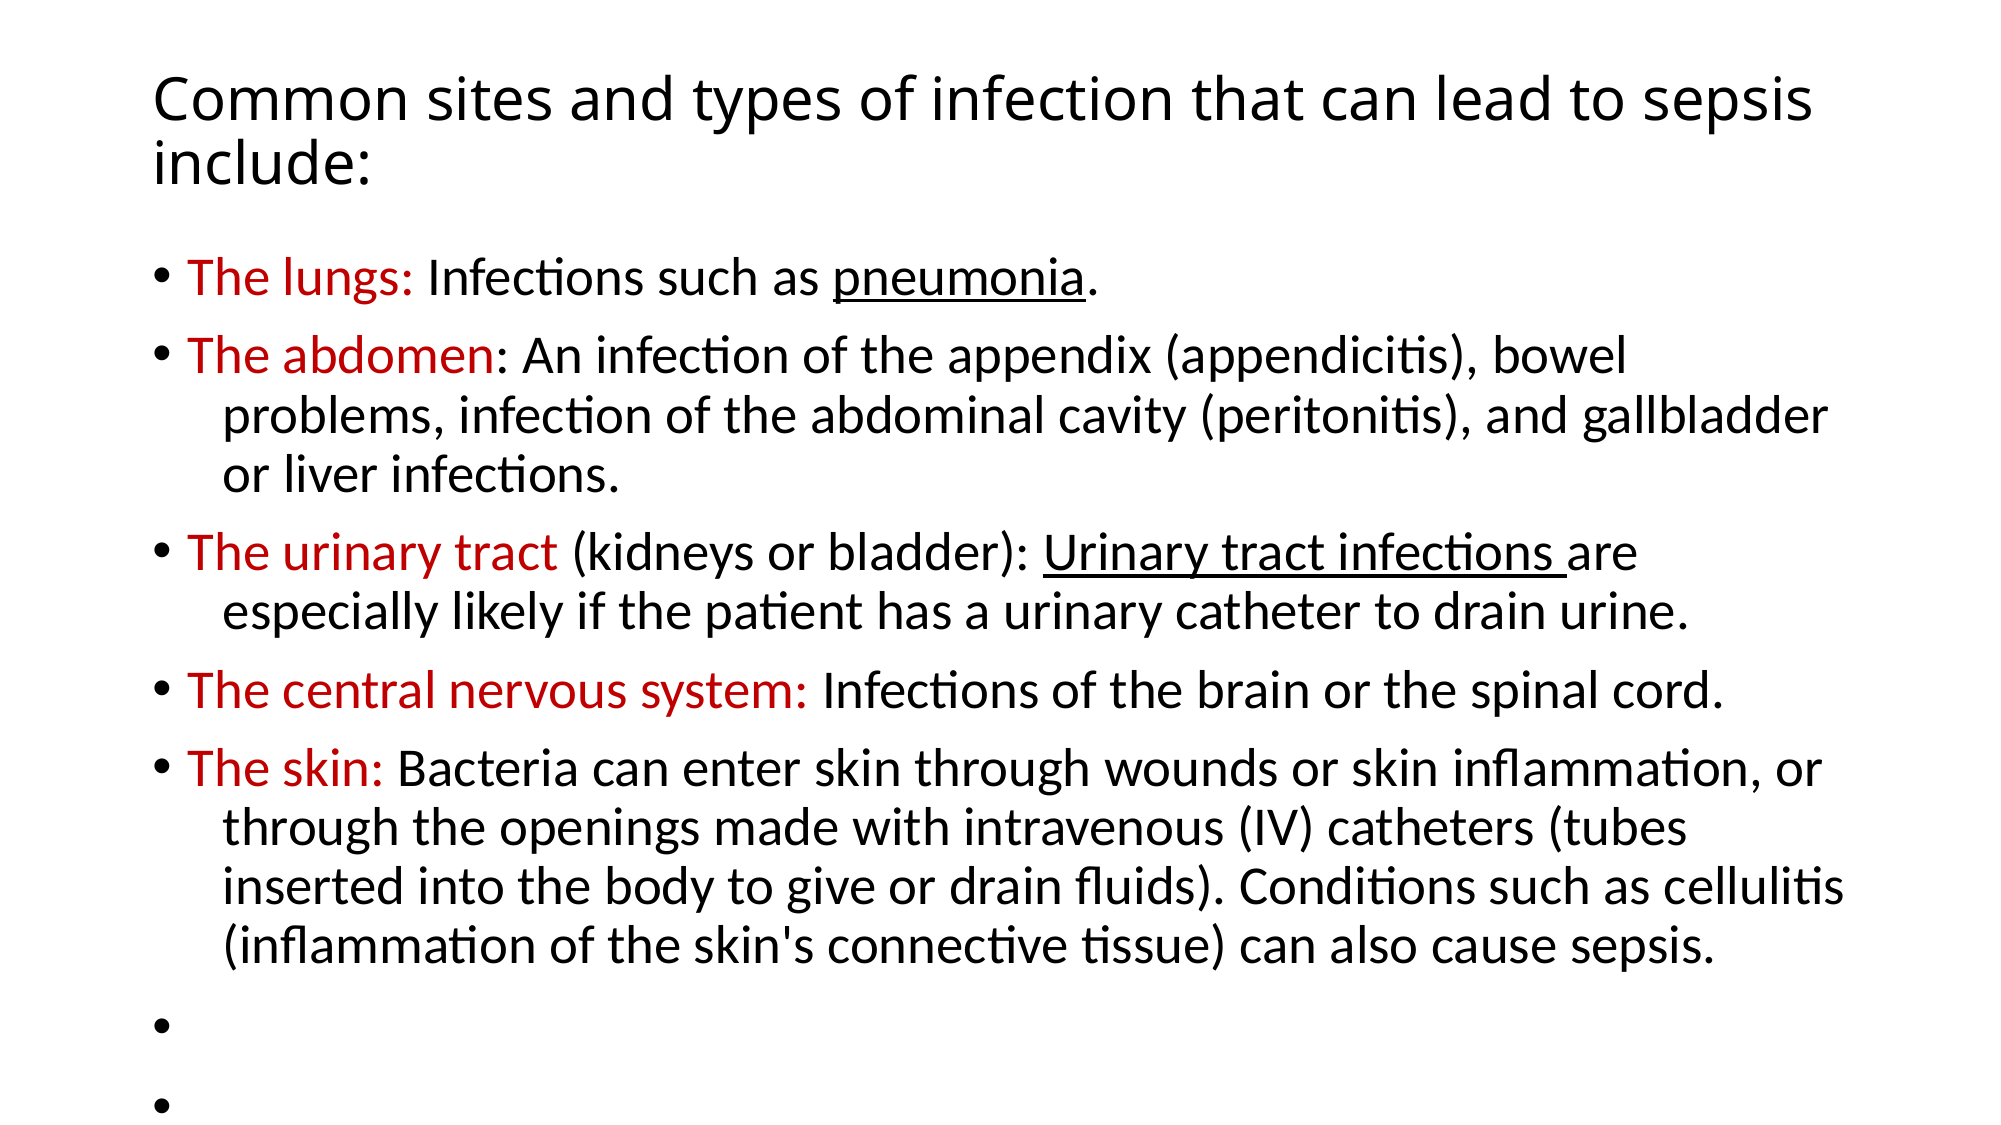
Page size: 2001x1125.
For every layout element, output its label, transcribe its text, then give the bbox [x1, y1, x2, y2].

list The lungs: Infections such as pneumonia. The abdomen: An infection of the appendix (appendicitis), bowel problems, infection of the abdominal cavity (peritonitis), and gallbladder or liver infections. The urinary tract (kidneys or bladder): Urinary tract infections are especially likely if the patient has a urinary catheter to drain urine. The central nervous system: Infections of the brain or the spinal cord. The skin: Bacteria can enter skin through wounds or skin inflammation, or through the openings made with intravenous (IV) catheters (tubes inserted into the body to give or drain fluids). Conditions such as cellulitis (inflammation of the skin's connective tissue) can also cause sepsis. [137, 240, 1863, 1014]
title Common sites and types of infection that can lead to sepsis include: [137, 59, 1863, 240]
